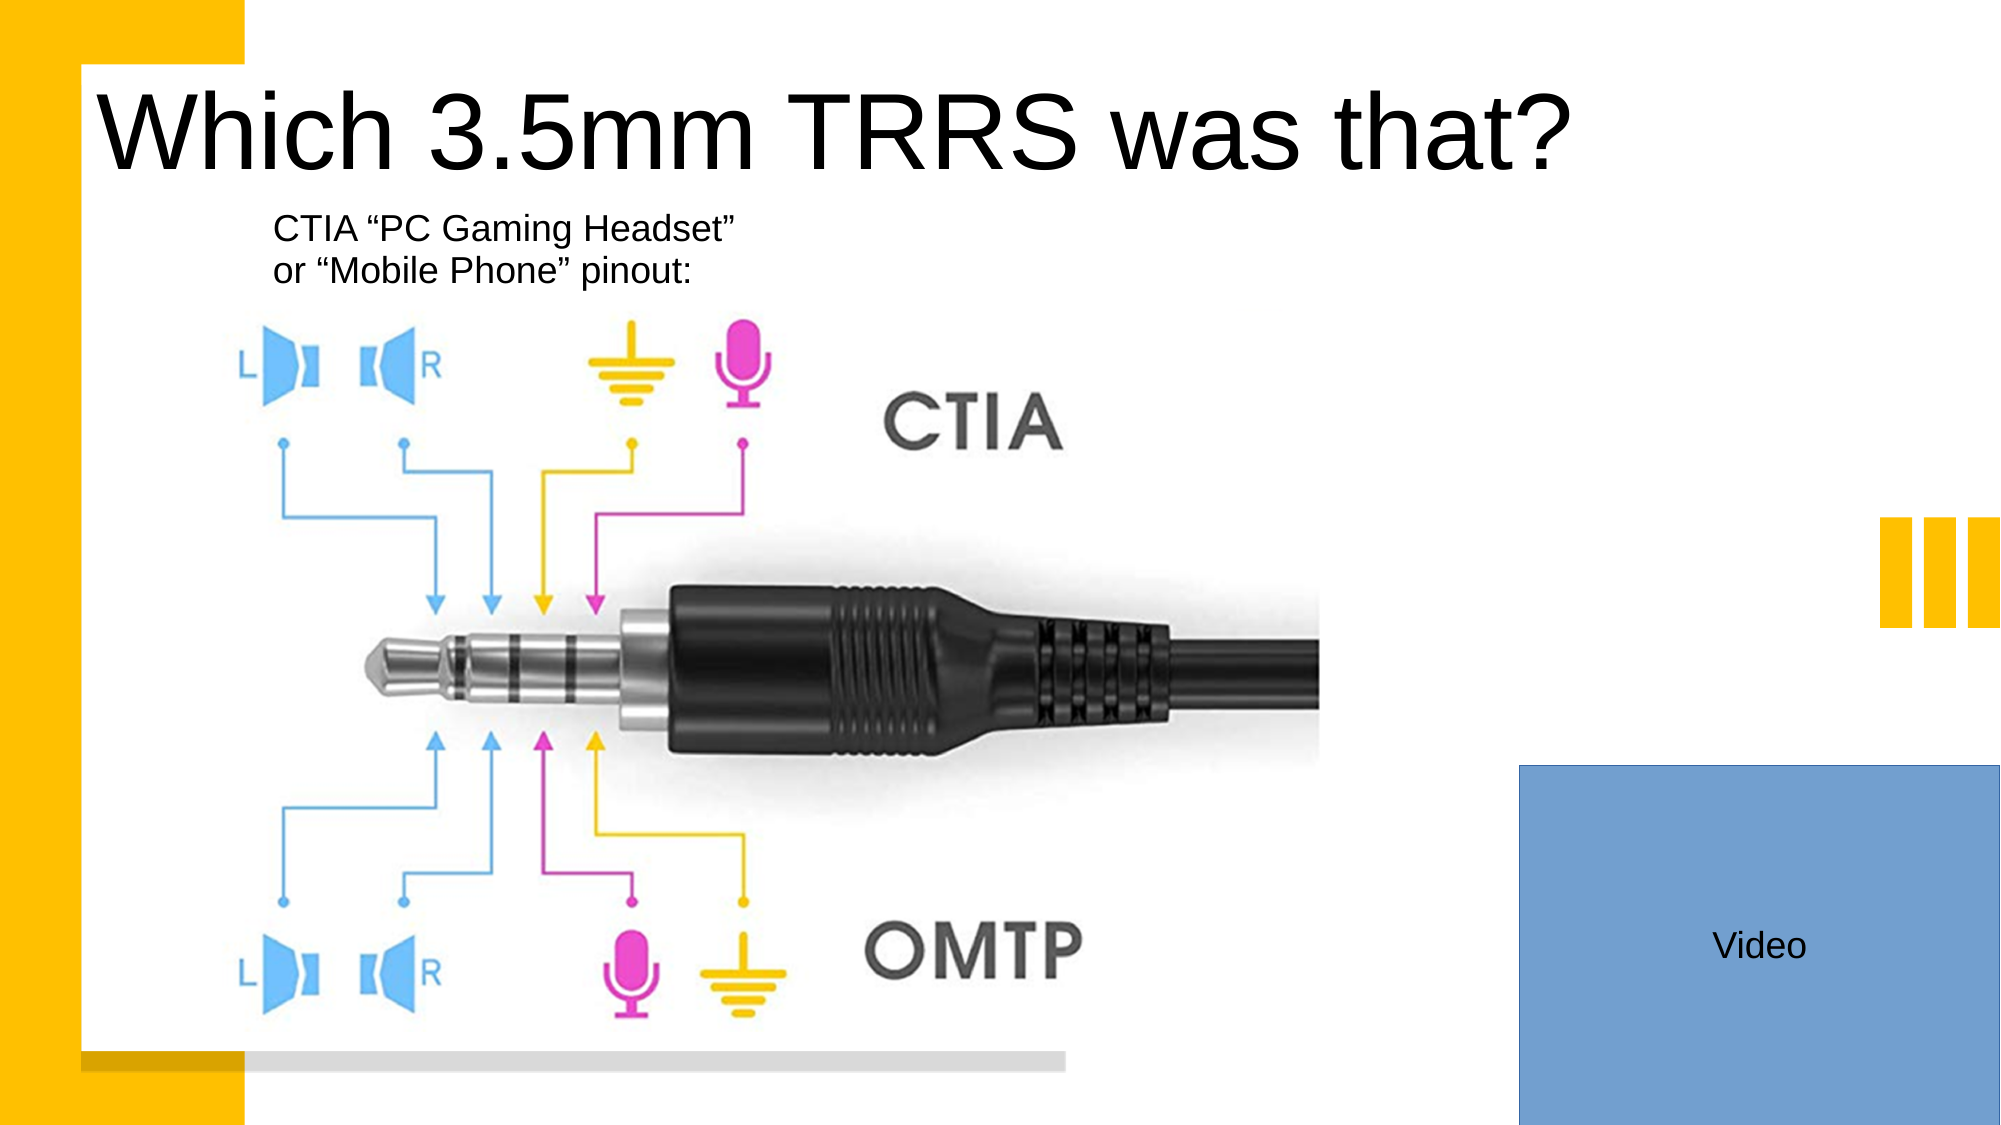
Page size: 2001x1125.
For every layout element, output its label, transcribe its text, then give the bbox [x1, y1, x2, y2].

text_box [0, 0, 2000, 1125]
text_box Video [1519, 765, 2000, 1125]
picture [210, 299, 1320, 1035]
text_box CTIA “PC Gaming Headset” or “Mobile Phone” pinout: [258, 200, 751, 299]
text_box Which 3.5mm TRRS was that? [81, 64, 1921, 201]
